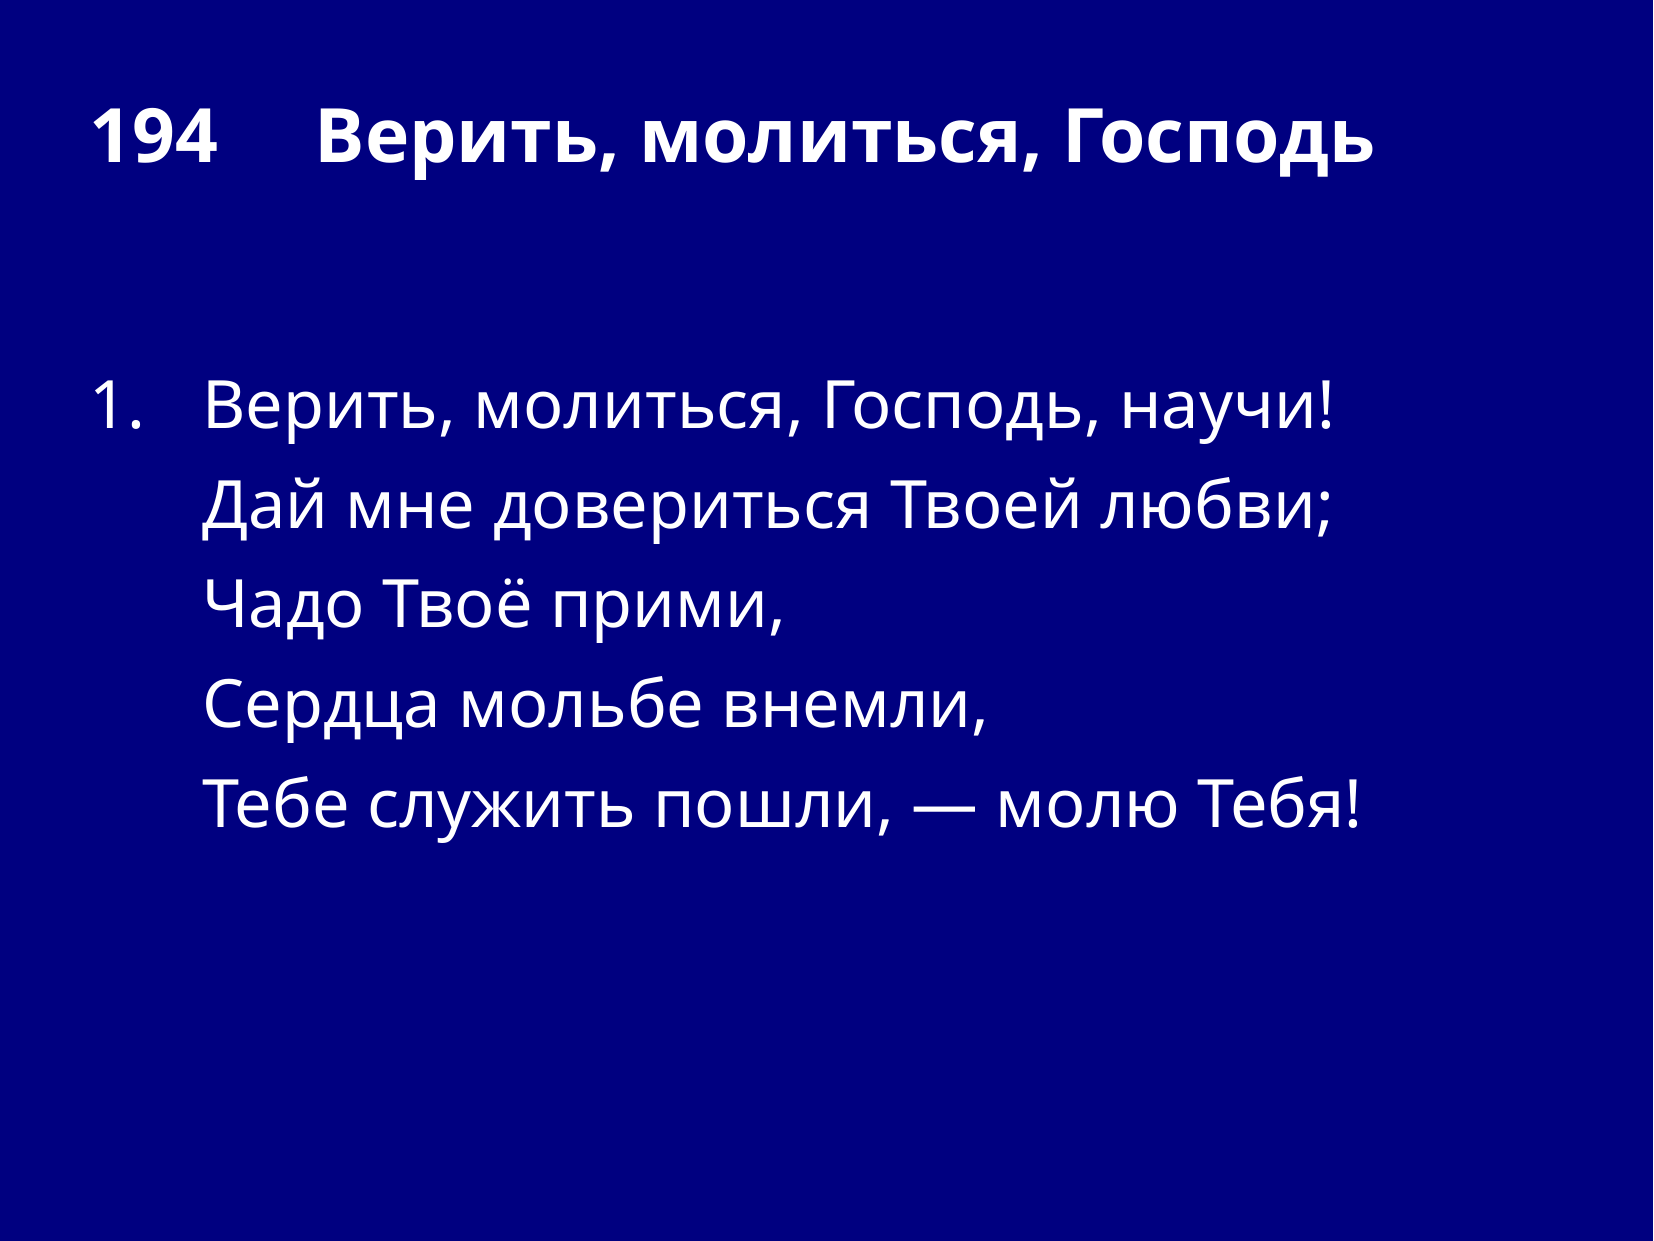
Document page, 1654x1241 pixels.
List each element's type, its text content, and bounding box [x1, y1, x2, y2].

text_box 194 Верить, молиться, Господь [75, 75, 1576, 188]
text_box 1. Верить, молиться, Господь, научи! Дай мне довериться Твоей любви; Чадо Твоё прими, Сердца мольбе внемли, Тебе служить пошли, — молю Тебя! [75, 188, 1576, 1163]
